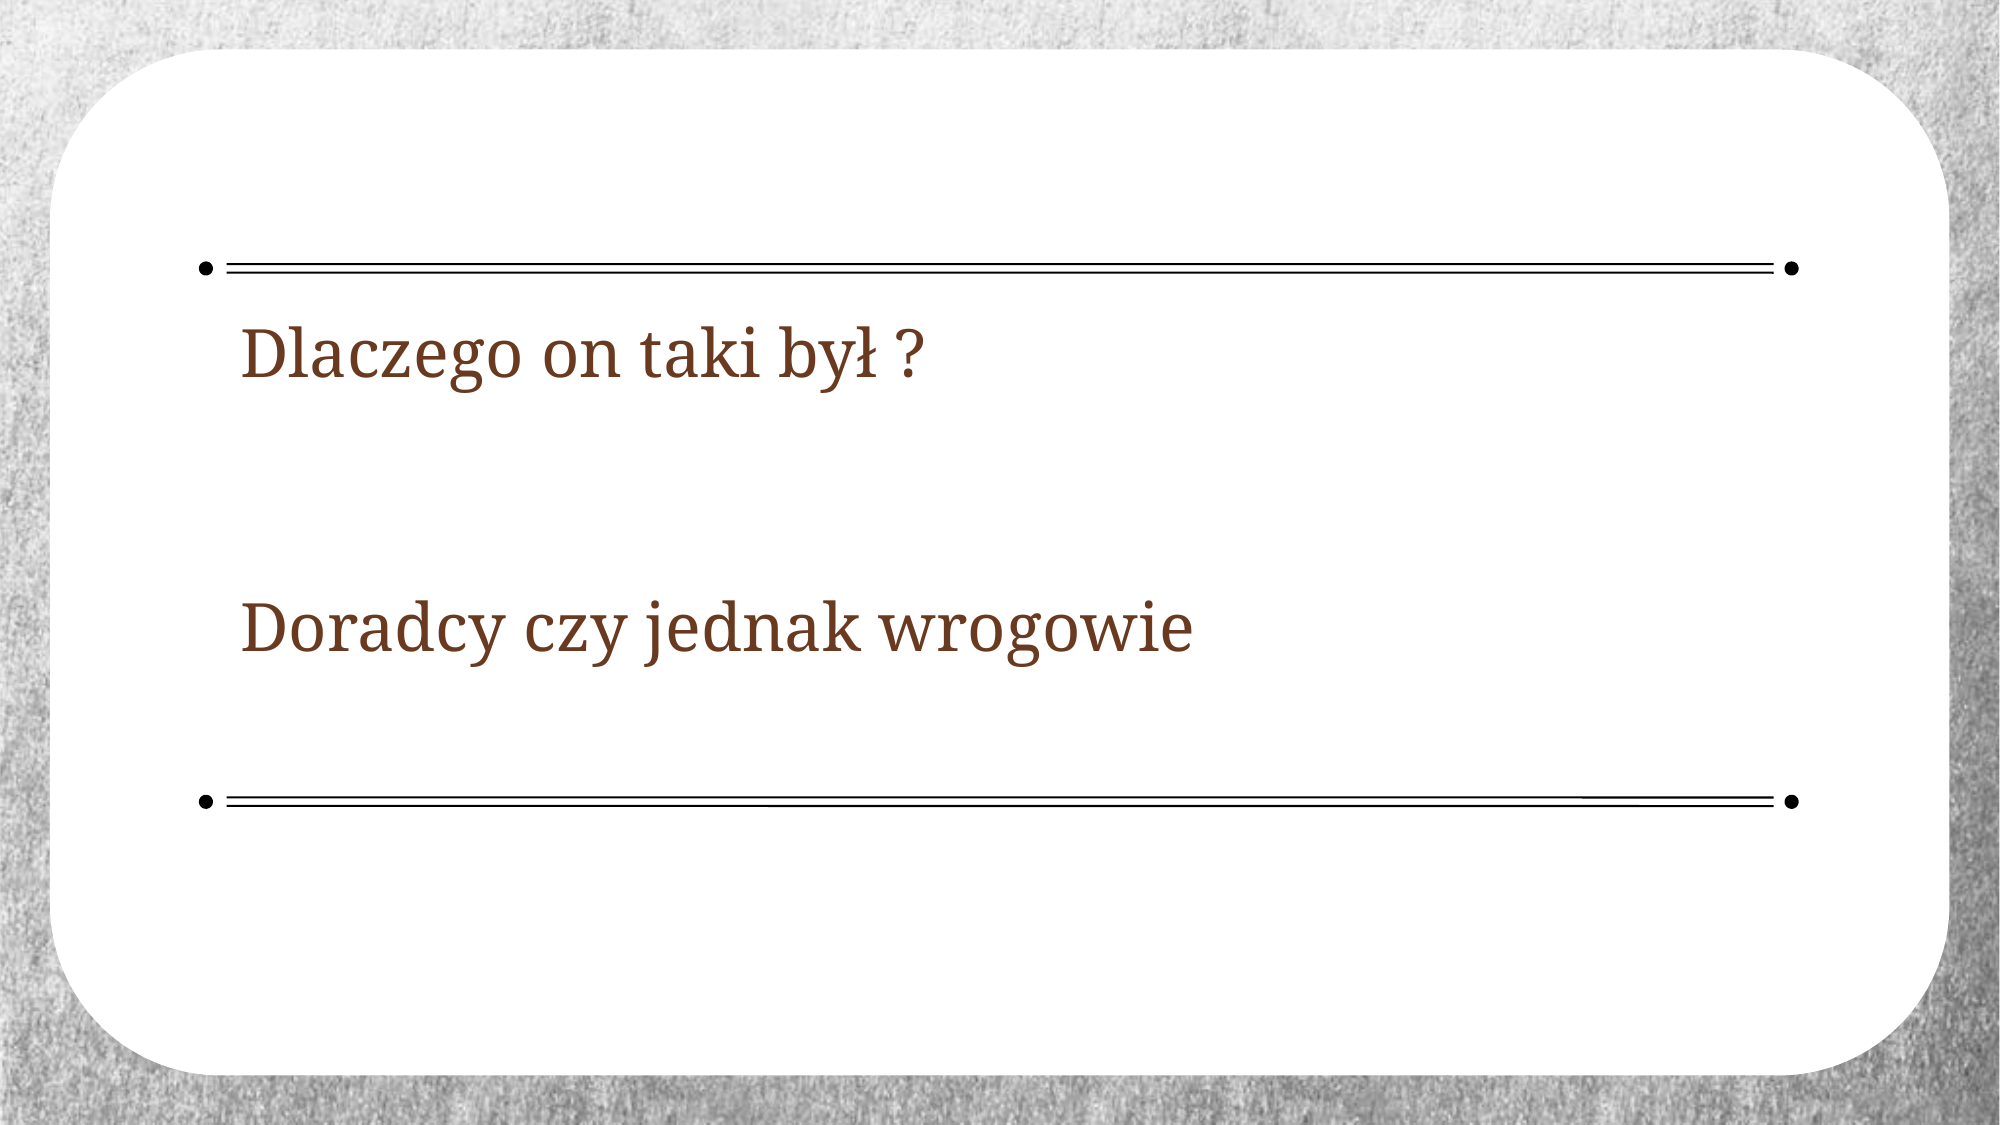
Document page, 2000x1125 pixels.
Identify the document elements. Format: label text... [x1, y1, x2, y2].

subtitle Doradcy czy jednak wrogowie [225, 586, 1773, 749]
title Dlaczego on taki był ? [225, 312, 1774, 580]
